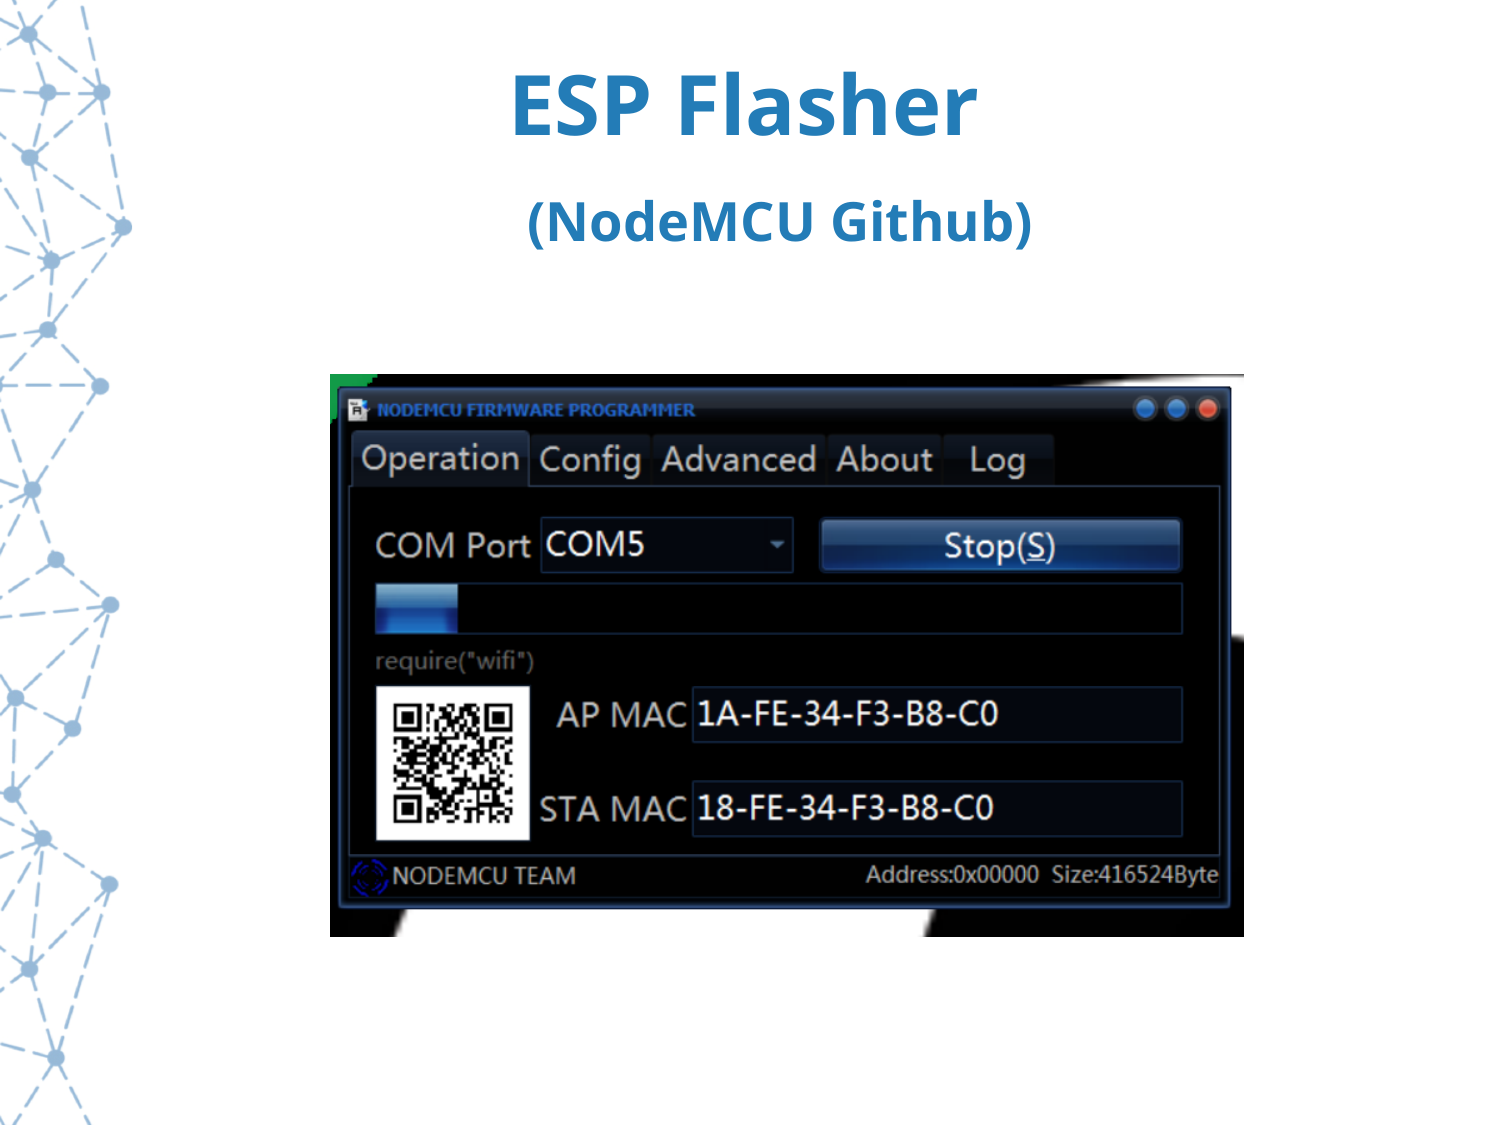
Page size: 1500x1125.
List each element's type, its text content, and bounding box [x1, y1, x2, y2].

picture [330, 374, 1244, 937]
title ESP Flasher [493, 45, 1066, 163]
picture [0, 0, 133, 1125]
title (NodeMCU Github) [480, 179, 1082, 298]
